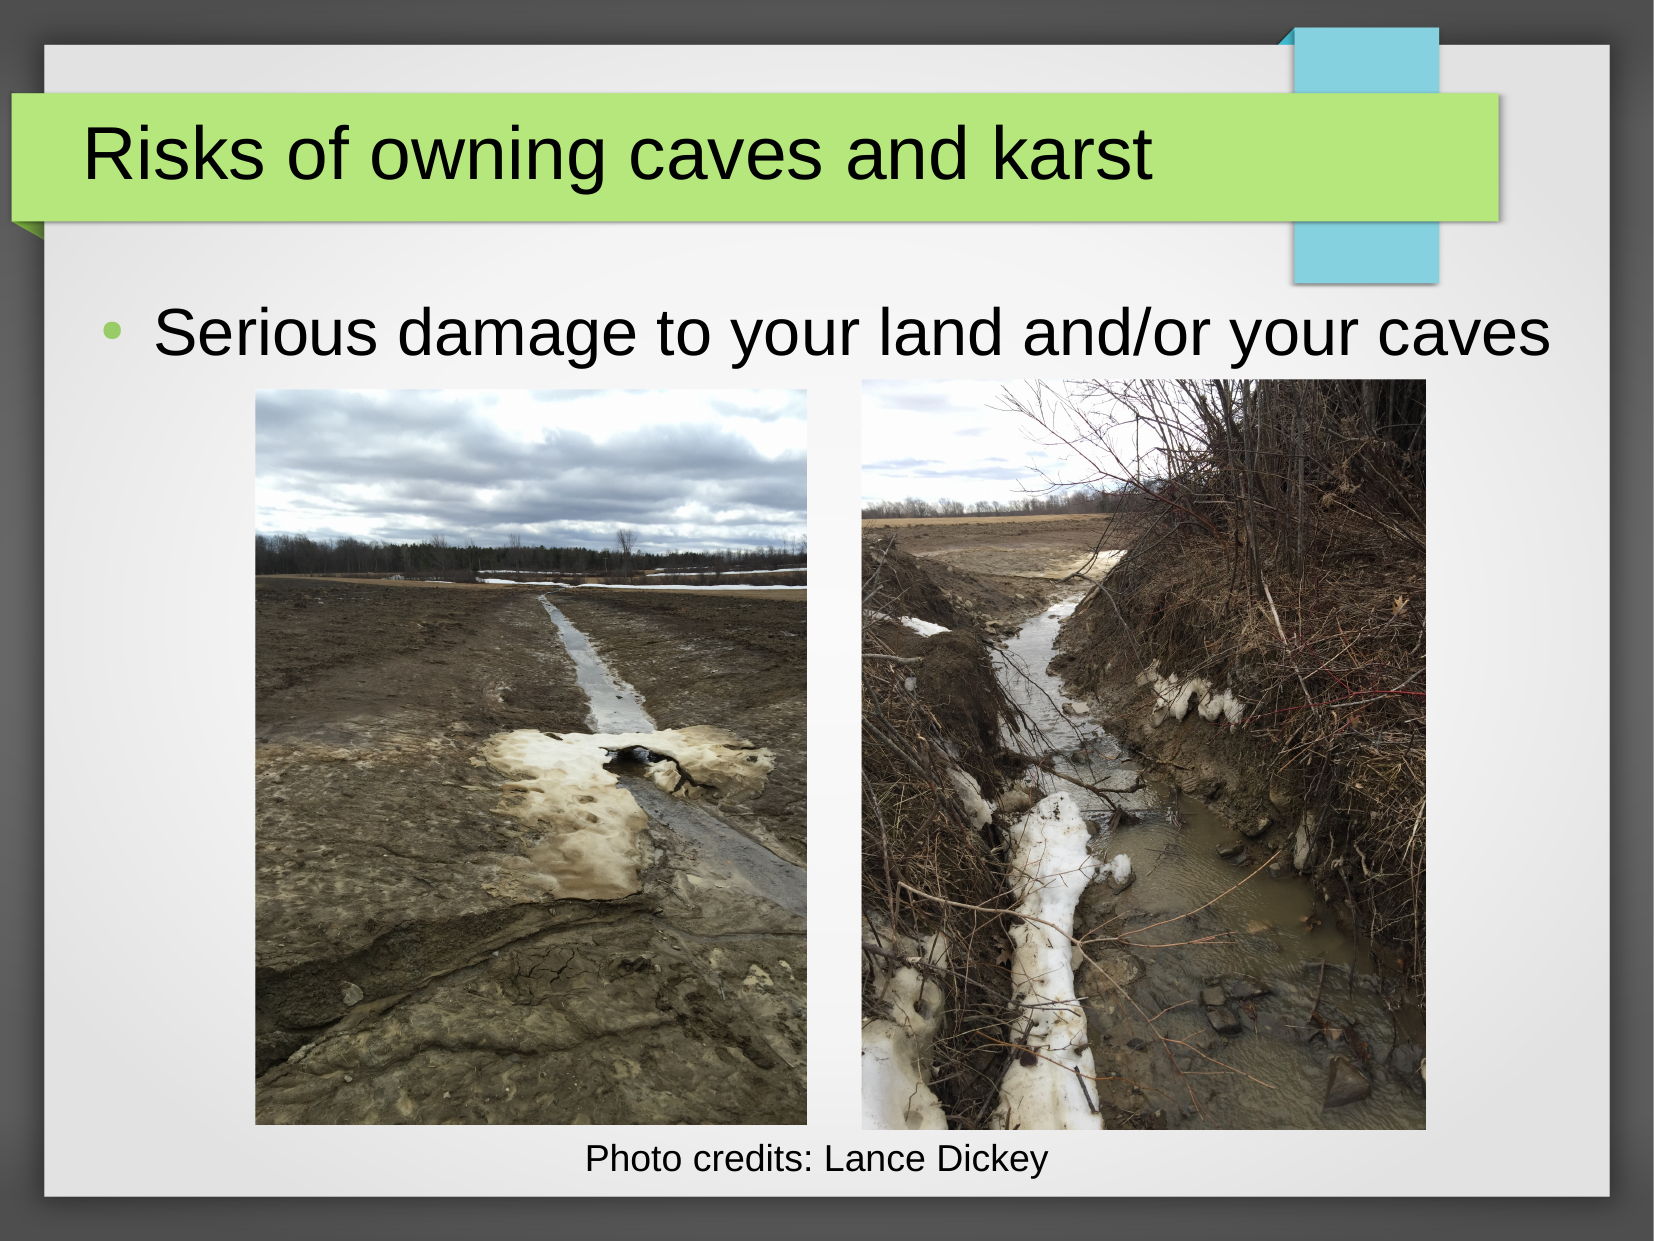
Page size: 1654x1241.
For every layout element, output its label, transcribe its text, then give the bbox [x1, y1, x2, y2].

list Serious damage to your land and/or your caves [82, 295, 1571, 376]
picture [0, 0, 1654, 1241]
title Risks of owning caves and karst [82, 94, 1264, 213]
text_box Photo credits: Lance Dickey [570, 1130, 1064, 1187]
